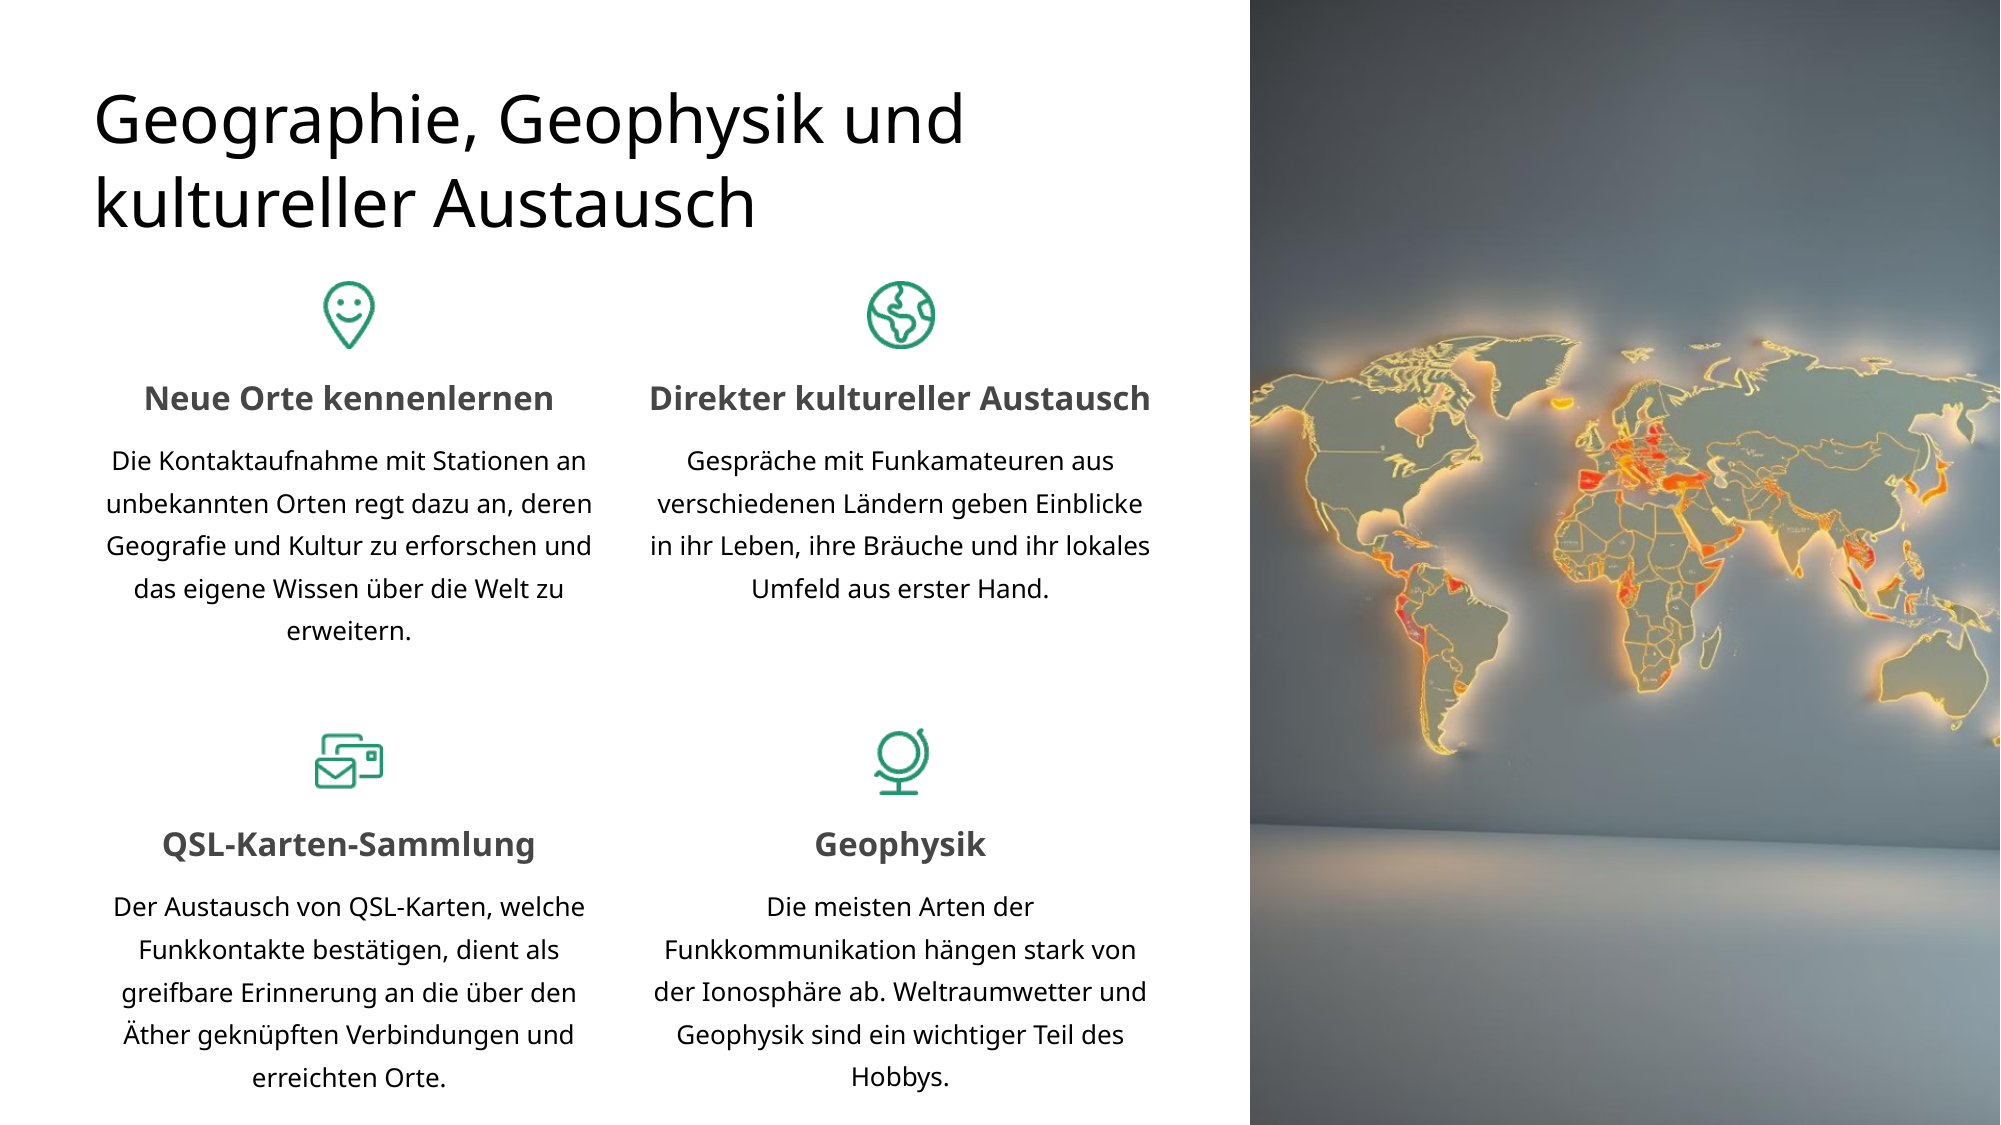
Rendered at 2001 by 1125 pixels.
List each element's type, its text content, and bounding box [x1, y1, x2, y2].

text_box Geographie, Geophysik und kultureller Austausch [94, 74, 1156, 241]
text_box Gespräche mit Funkamateuren aus verschiedenen Ländern geben Einblicke in ihr Leben, ihre Bräuche und ihr lokales Umfeld aus erster Hand. [645, 433, 1156, 605]
text_box Der Austausch von QSL-Karten, welche Funkkontakte bestätigen, dient als greifbare Erinnerung an die über den Äther geknüpften Verbindungen und erreichten Orte. [94, 880, 605, 1102]
text_box Direkter kultureller Austausch [701, 375, 1100, 417]
picture [315, 727, 383, 795]
text_box Geophysik [733, 822, 1068, 864]
picture [1250, 0, 2000, 1125]
text_box Die Kontaktaufnahme mit Stationen an unbekannten Orten regt dazu an, deren Geografie und Kultur zu erforschen und das eigene Wissen über die Welt zu erweitern. [94, 433, 605, 648]
text_box Die meisten Arten der Funkkommunikation hängen stark von der Ionosphäre ab. Weltraumwetter und Geophysik sind ein wichtiger Teil des Hobbys. [645, 880, 1156, 1095]
picture [315, 281, 383, 349]
text_box Neue Orte kennenlernen [130, 375, 569, 417]
picture [867, 281, 935, 349]
picture [867, 727, 935, 795]
text_box QSL-Karten-Sammlung [182, 822, 517, 864]
